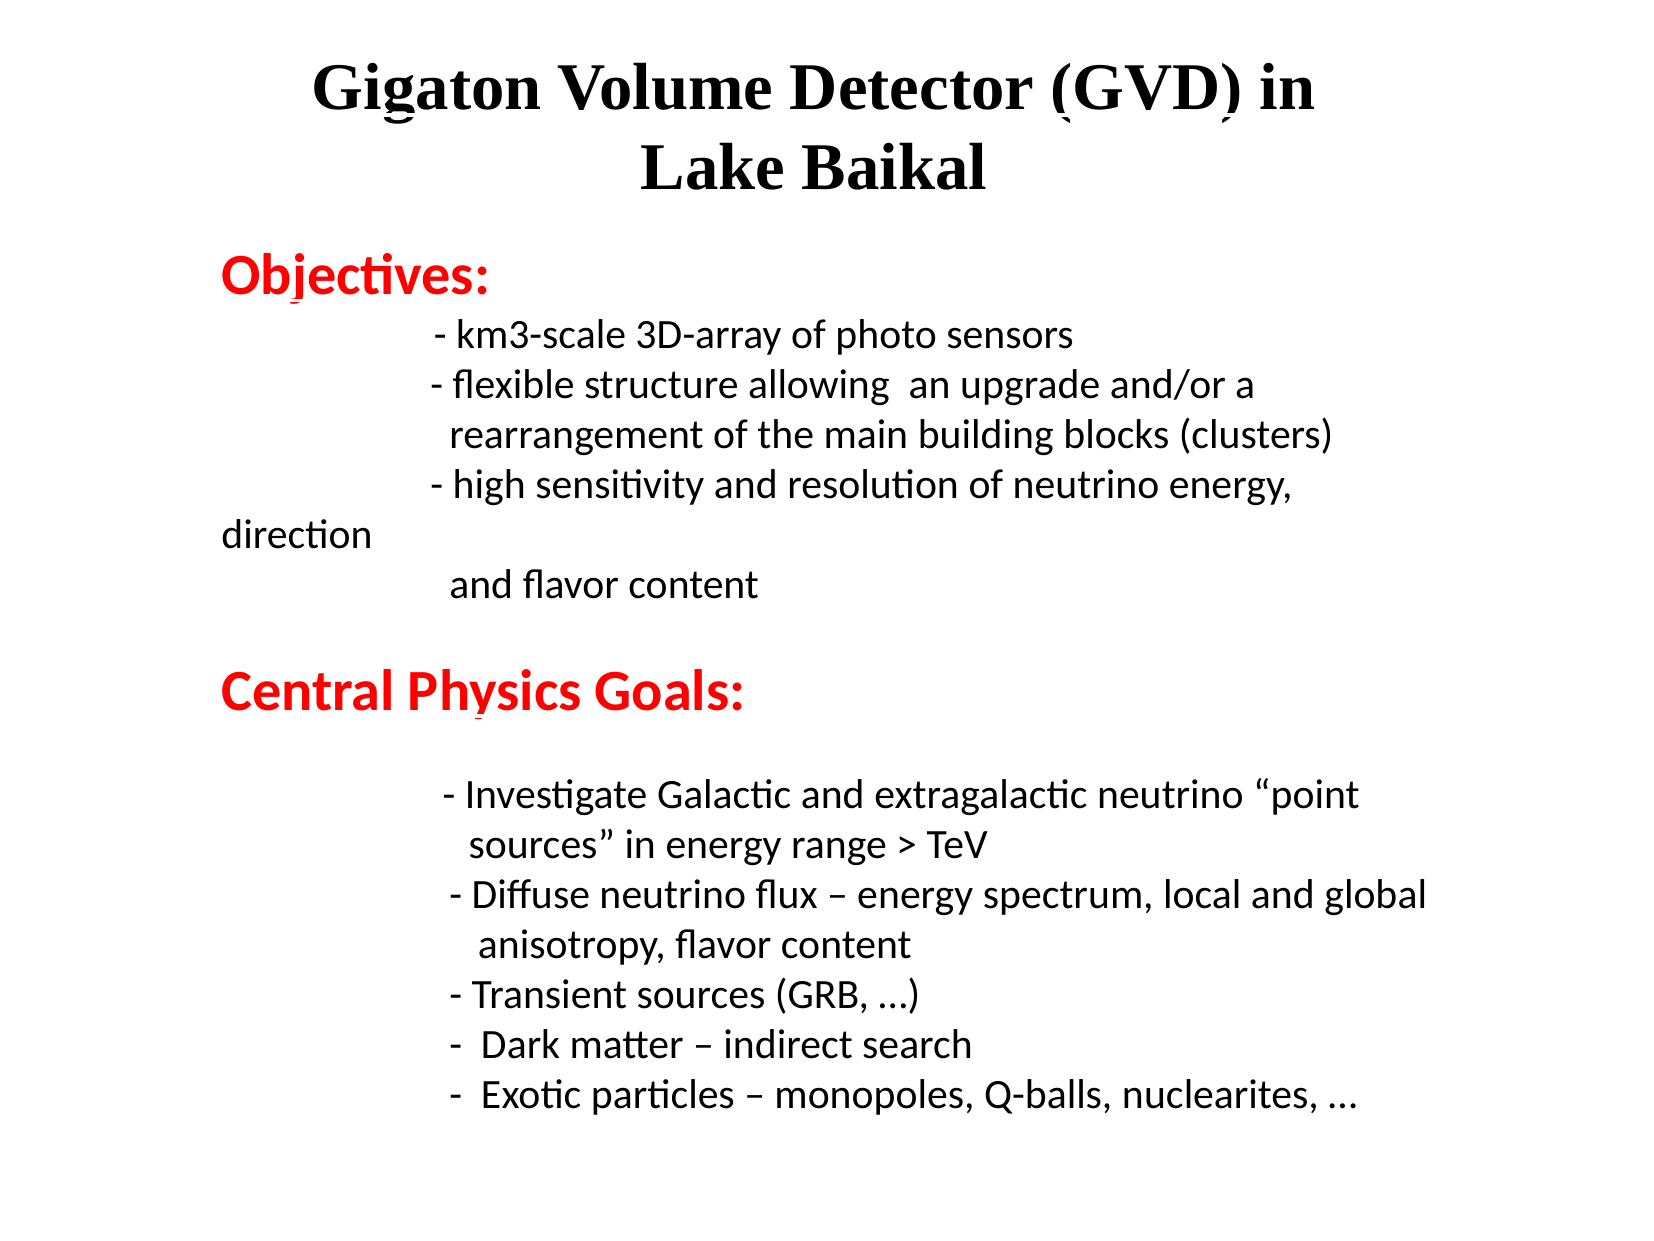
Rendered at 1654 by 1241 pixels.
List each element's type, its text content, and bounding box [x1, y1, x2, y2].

text_box Gigaton Volume Detector (GVD) in Lake Baikal [230, 35, 1398, 210]
text_box Objectives: - km3-scale 3D-array of photo sensors - flexible structure allowing an upgrade and/or a rearrangement of the main building blocks (clusters) - high sensitivity and resolution of neutrino energy, direction and flavor content Central Physics Goals: - Investigate Galactic and extragalactic neutrino “point sources” in energy range > TeV - Diffuse neutrino flux – energy spectrum, local and global anisotropy, flavor content - Transient sources (GRB, …) - Dark matter – indirect search - Exotic particles – monopoles, Q-balls, nuclearites, … [206, 229, 1447, 1125]
